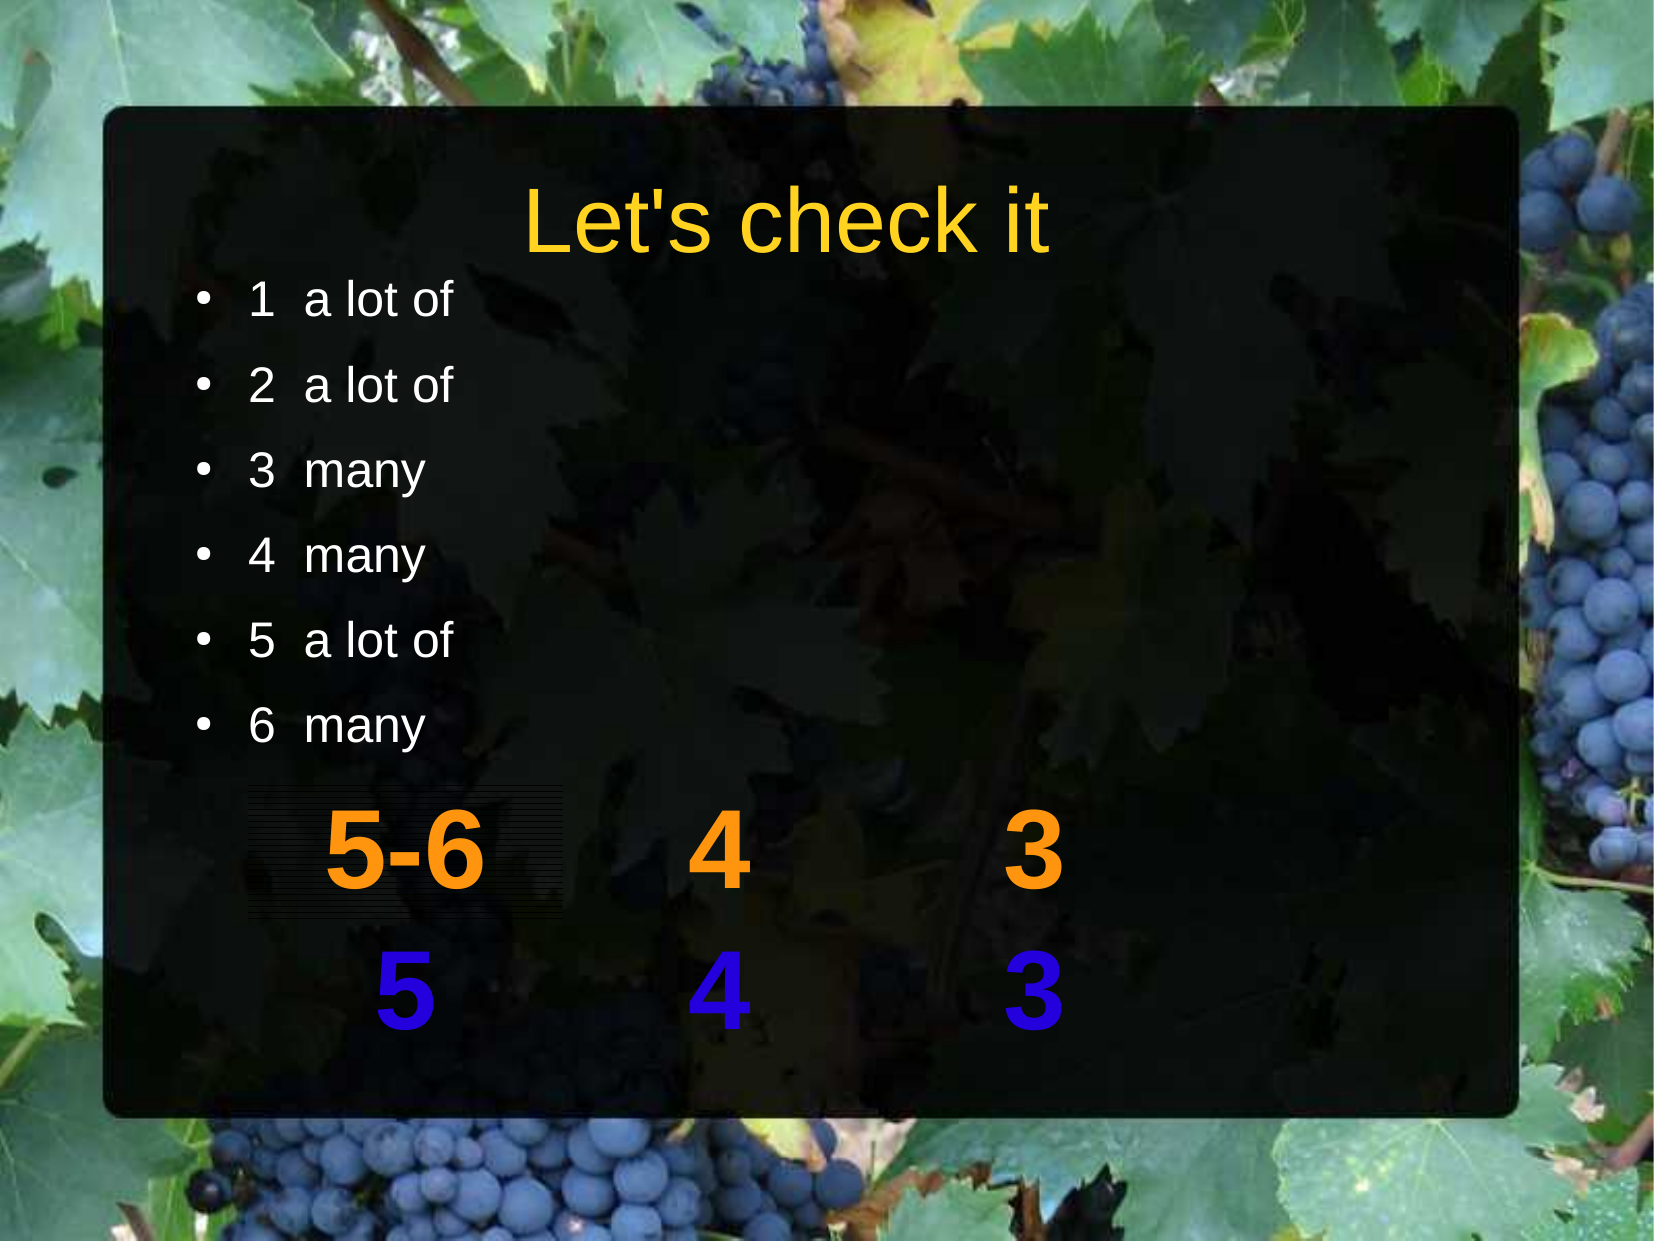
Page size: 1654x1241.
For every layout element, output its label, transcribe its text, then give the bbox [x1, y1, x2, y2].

table_header 5-6 [248, 780, 563, 920]
table_cell 5 [248, 920, 563, 1061]
title Let's check it [118, 117, 1506, 325]
table_header 3 [878, 780, 1193, 920]
picture [0, 0, 1654, 1241]
list 1 a lot of 2 a lot of 3 many 4 many 5 a lot of 6 many [177, 271, 1477, 756]
table_header 4 [563, 780, 878, 920]
table_cell 3 [878, 920, 1193, 1061]
table_cell 4 [563, 920, 878, 1061]
